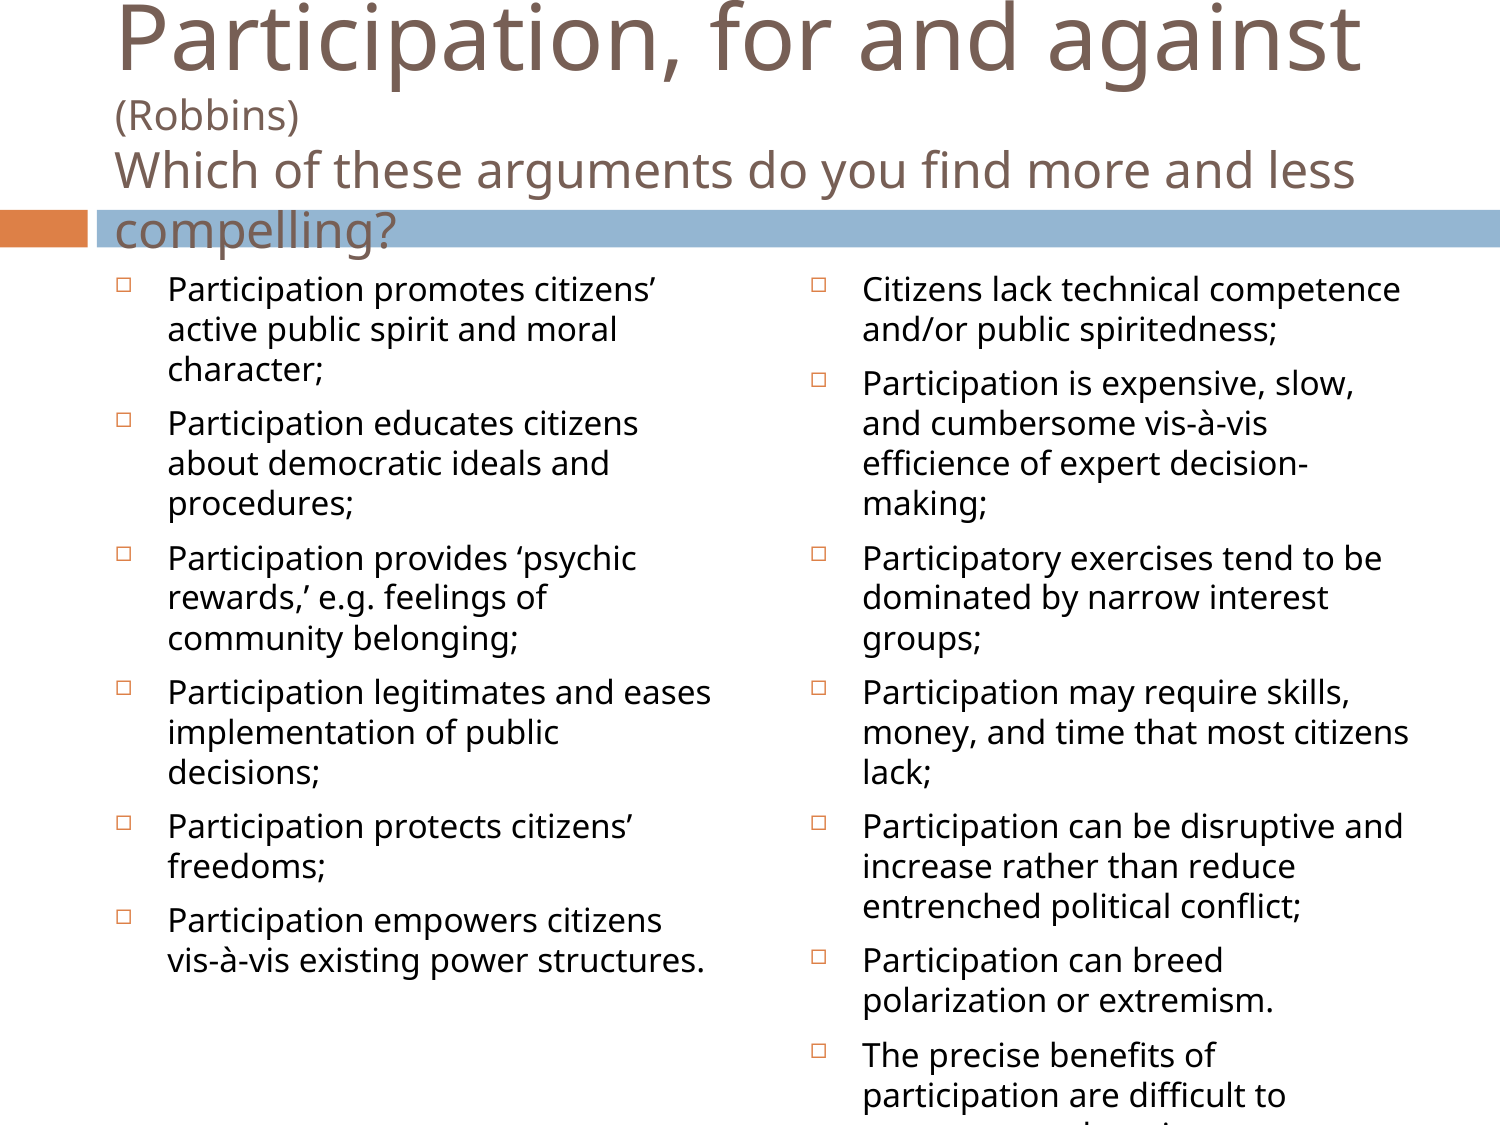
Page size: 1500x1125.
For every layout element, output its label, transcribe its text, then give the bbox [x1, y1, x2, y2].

list Participation promotes citizens’ active public spirit and moral character; Participation educates citizens about democratic ideals and procedures; Participation provides ‘psychic rewards,’ e.g. feelings of community belonging; Participation legitimates and eases implementation of public decisions; Participation protects citizens’ freedoms; Participation empowers citizens vis-à-vis existing power structures. [99, 260, 738, 1011]
title Participation, for and against (Robbins) Which of these arguments do you find more and less compelling? [99, 26, 1438, 212]
list Citizens lack technical competence and/or public spiritedness; Participation is expensive, slow, and cumbersome vis-à-vis efficience of expert decision-making; Participatory exercises tend to be dominated by narrow interest groups; Participation may require skills, money, and time that most citizens lack; Participation can be disruptive and increase rather than reduce entrenched political conflict; Participation can breed polarization or extremism. The precise benefits of participation are difficult to measure or otherwise assess. [794, 260, 1433, 1011]
